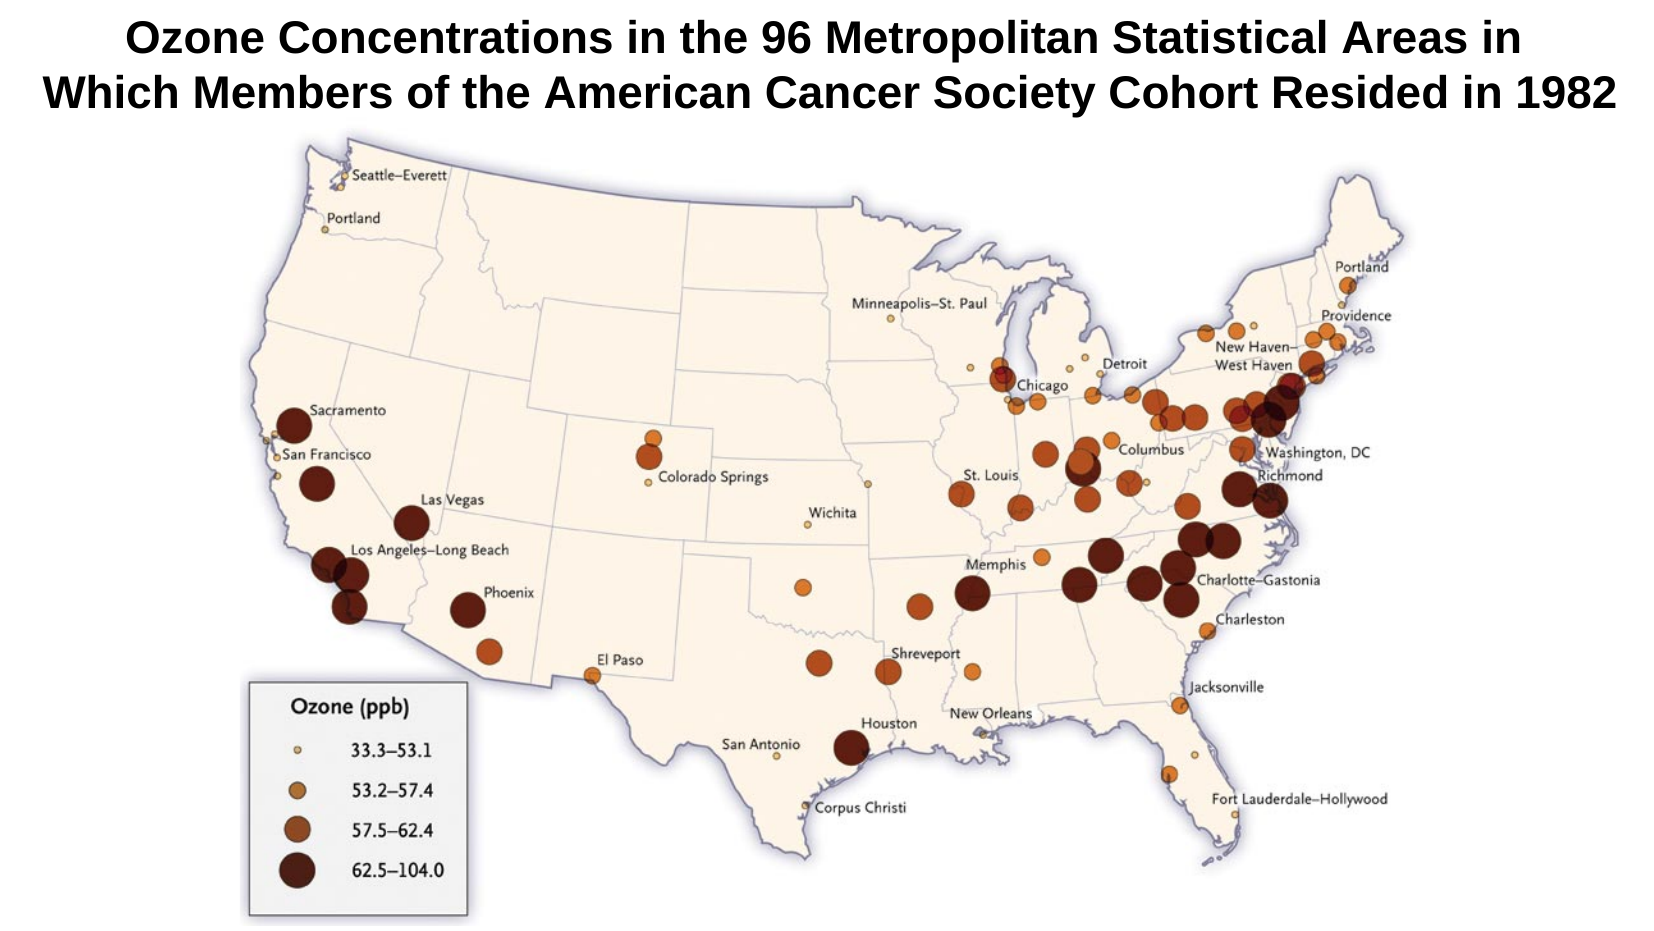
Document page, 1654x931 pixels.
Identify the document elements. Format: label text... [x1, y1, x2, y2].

picture [239, 151, 1426, 926]
text_box Ozone Concentrations in the 96 Metropolitan Statistical Areas in Which Members of the American Cancer Society Cohort Resided in 1982 [0, 0, 1651, 151]
